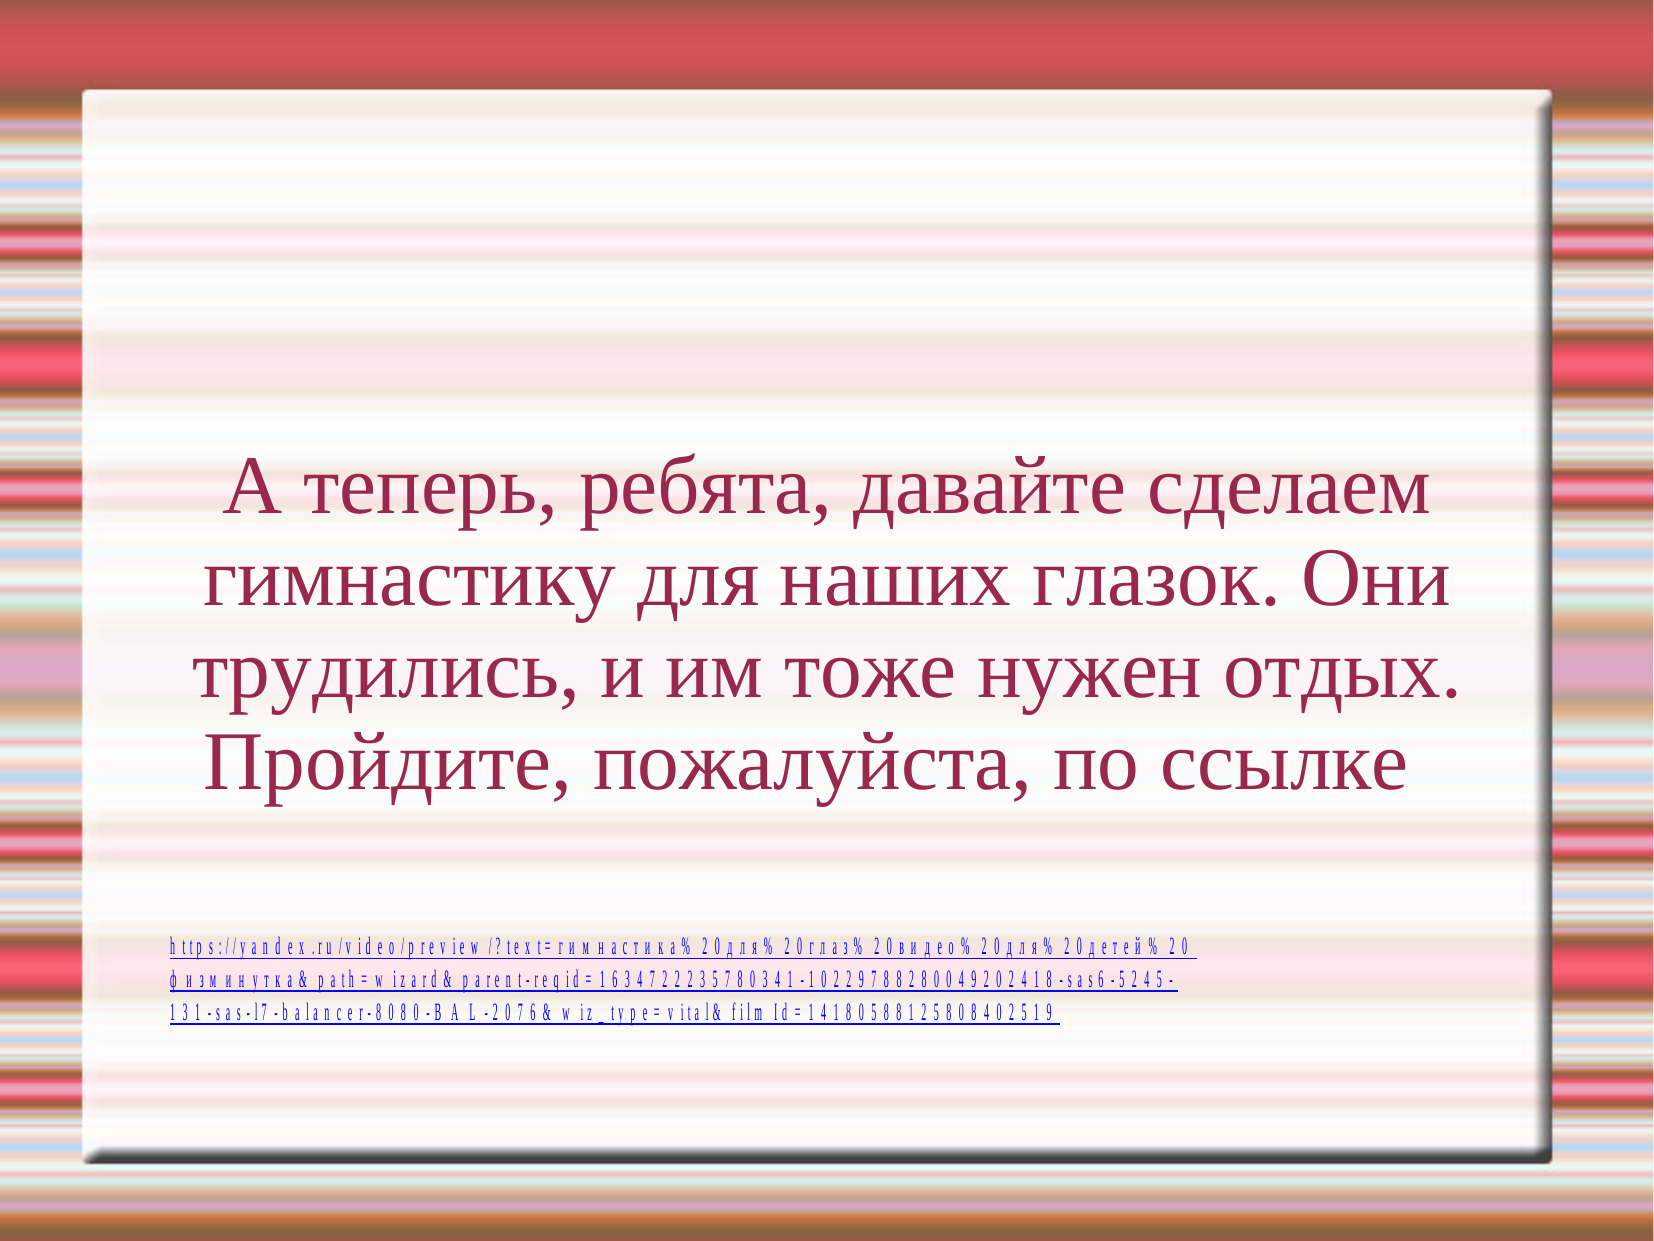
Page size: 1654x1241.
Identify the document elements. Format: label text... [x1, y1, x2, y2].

subtitle А теперь, ребята, давайте сделаем гимнастику для наших глазок. Они трудились, и им тоже нужен отдых. Пройдите, пожалуйста, по ссылке [121, 114, 1534, 1132]
picture [0, 0, 1654, 1241]
